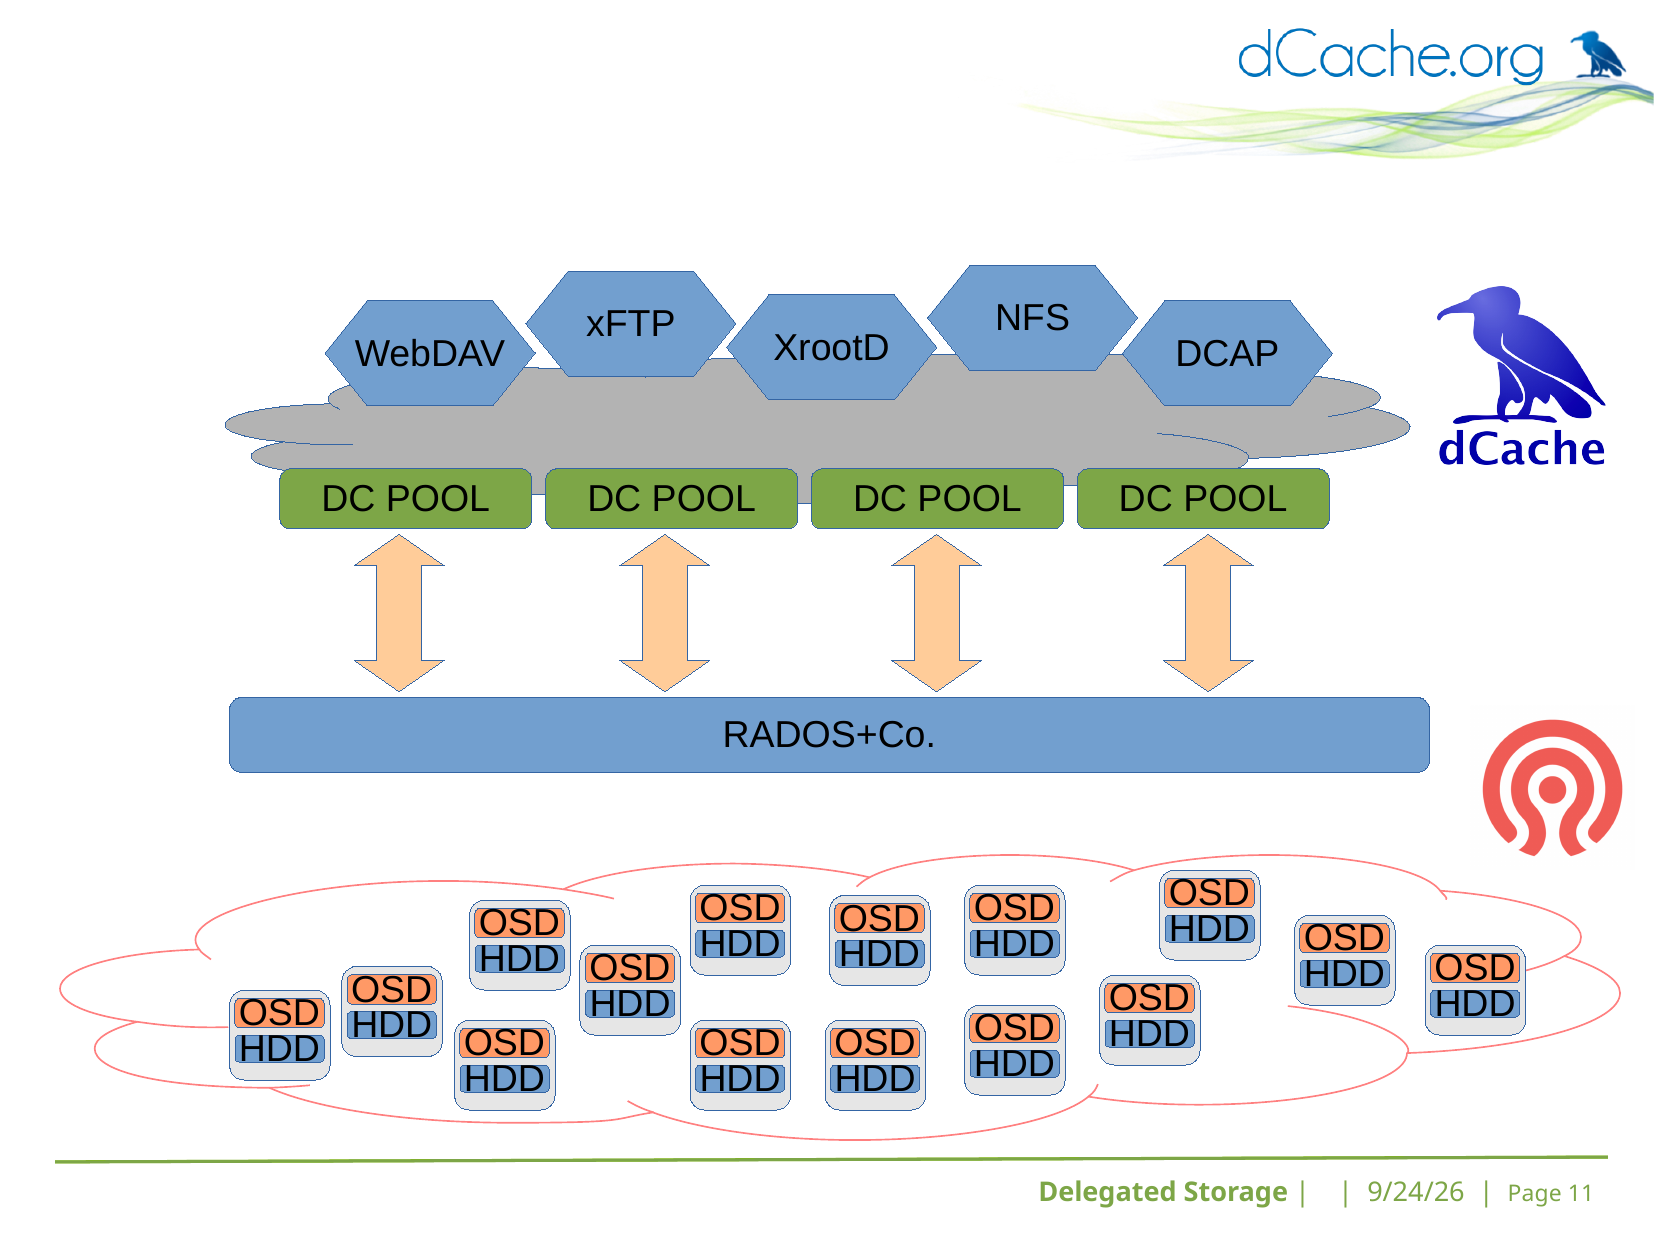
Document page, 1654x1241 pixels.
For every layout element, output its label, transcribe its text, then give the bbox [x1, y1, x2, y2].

text_box HDD [760, 1068, 775, 1088]
text_box HDD [385, 1014, 400, 1034]
text_box HDD [245, 1035, 259, 1046]
text_box HDD [695, 1065, 785, 1093]
text_box DCAP [1122, 300, 1333, 406]
text_box HDD [1175, 915, 1189, 926]
text_box OSD [1430, 953, 1520, 983]
text_box [891, 534, 982, 692]
text_box HDD [1142, 1023, 1157, 1043]
text_box HDD [1468, 993, 1483, 1013]
text_box OSD [347, 974, 437, 1005]
text_box OSD [585, 953, 675, 983]
text_box OSD [1299, 923, 1390, 953]
text_box HDD [1034, 933, 1049, 953]
text_box HDD [980, 930, 994, 941]
text_box HDD [272, 1038, 287, 1058]
text_box HDD [706, 1065, 720, 1076]
text_box OSD [830, 1028, 920, 1058]
text_box HDD [1169, 1023, 1184, 1043]
text_box [225, 354, 1411, 504]
text_box HDD [1495, 993, 1510, 1013]
text_box WebDAV [325, 300, 536, 406]
text_box OSD [834, 903, 925, 933]
text_box OSD [1164, 878, 1255, 908]
text_box HDD [539, 948, 554, 968]
text_box HDD [733, 1068, 748, 1088]
text_box HDD [460, 1065, 550, 1093]
text_box HDD [1007, 933, 1022, 953]
text_box HDD [1310, 960, 1324, 971]
text_box XrootD [726, 294, 937, 400]
text_box HDD [1430, 990, 1520, 1018]
text_box OSD [969, 1013, 1060, 1043]
text_box OSD [969, 893, 1060, 923]
text_box HDD [235, 1035, 325, 1063]
text_box OSD [459, 1028, 550, 1058]
text_box HDD [1202, 918, 1217, 938]
text_box HDD [895, 1068, 910, 1088]
text_box HDD [841, 1065, 855, 1076]
text_box HDD [475, 945, 565, 973]
text_box DC POOL [279, 468, 532, 529]
text_box HDD [1300, 960, 1390, 988]
text_box HDD [650, 993, 665, 1013]
text_box HDD [347, 1011, 437, 1039]
text_box HDD [1034, 1053, 1049, 1073]
picture [956, 16, 1654, 169]
text_box DC POOL [811, 468, 1064, 529]
text_box HDD [970, 930, 1060, 958]
text_box HDD [970, 1050, 1060, 1078]
text_box HDD [835, 940, 925, 968]
text_box [60, 855, 1621, 1141]
text_box HDD [1115, 1020, 1129, 1031]
text_box DC POOL [1077, 468, 1330, 529]
text_box HDD [706, 930, 720, 941]
text_box OSD [474, 908, 565, 938]
text_box [354, 534, 445, 692]
text_box HDD [733, 933, 748, 953]
text_box HDD [299, 1038, 314, 1058]
text_box HDD [585, 990, 675, 1018]
text_box HDD [868, 1068, 883, 1088]
text_box HDD [485, 945, 499, 956]
text_box HDD [872, 943, 887, 963]
text_box HDD [845, 940, 859, 951]
text_box HDD [1007, 1053, 1022, 1073]
text_box HDD [830, 1065, 920, 1093]
text_box OSD [1104, 983, 1195, 1013]
text_box HDD [412, 1014, 427, 1034]
text_box xFTP [525, 271, 736, 377]
text_box OSD [695, 893, 785, 923]
text_box HDD [470, 1065, 484, 1076]
text_box HDD [1229, 918, 1244, 938]
picture [1437, 286, 1606, 466]
text_box HDD [524, 1068, 539, 1088]
text_box NFS [927, 265, 1138, 371]
text_box HDD [623, 993, 638, 1013]
picture [1470, 705, 1635, 870]
text_box HDD [1105, 1020, 1195, 1048]
text_box OSD [234, 998, 325, 1028]
text_box HDD [1337, 963, 1352, 983]
text_box DC POOL [545, 468, 798, 529]
text_box OSD [695, 1028, 785, 1058]
text_box HDD [358, 1011, 372, 1022]
text_box HDD [695, 930, 785, 958]
text_box [1163, 534, 1254, 692]
text_box HDD [1165, 915, 1255, 943]
text_box HDD [760, 933, 775, 953]
text_box HDD [1441, 990, 1455, 1001]
text_box HDD [980, 1050, 994, 1061]
text_box HDD [596, 990, 610, 1001]
text_box HDD [512, 948, 527, 968]
text_box HDD [497, 1068, 512, 1088]
text_box HDD [1364, 963, 1379, 983]
text_box [619, 534, 710, 692]
text_box RADOS+Co. [229, 697, 1430, 773]
text_box HDD [899, 943, 914, 963]
